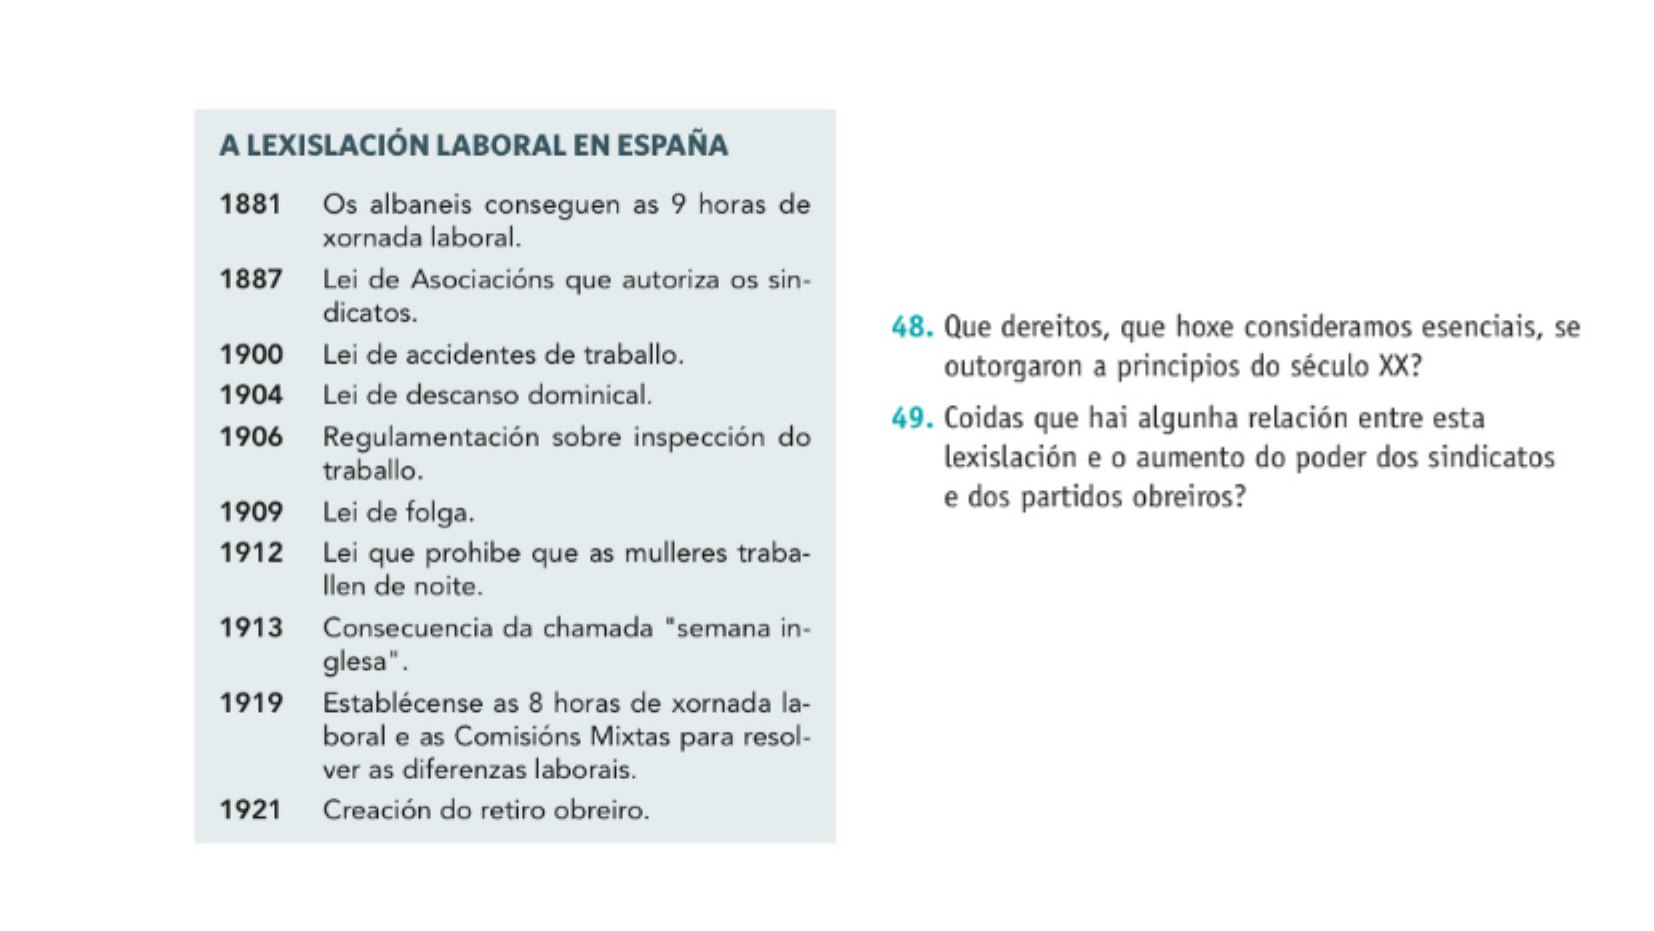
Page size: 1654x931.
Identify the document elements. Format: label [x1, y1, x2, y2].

picture [177, 92, 1611, 873]
